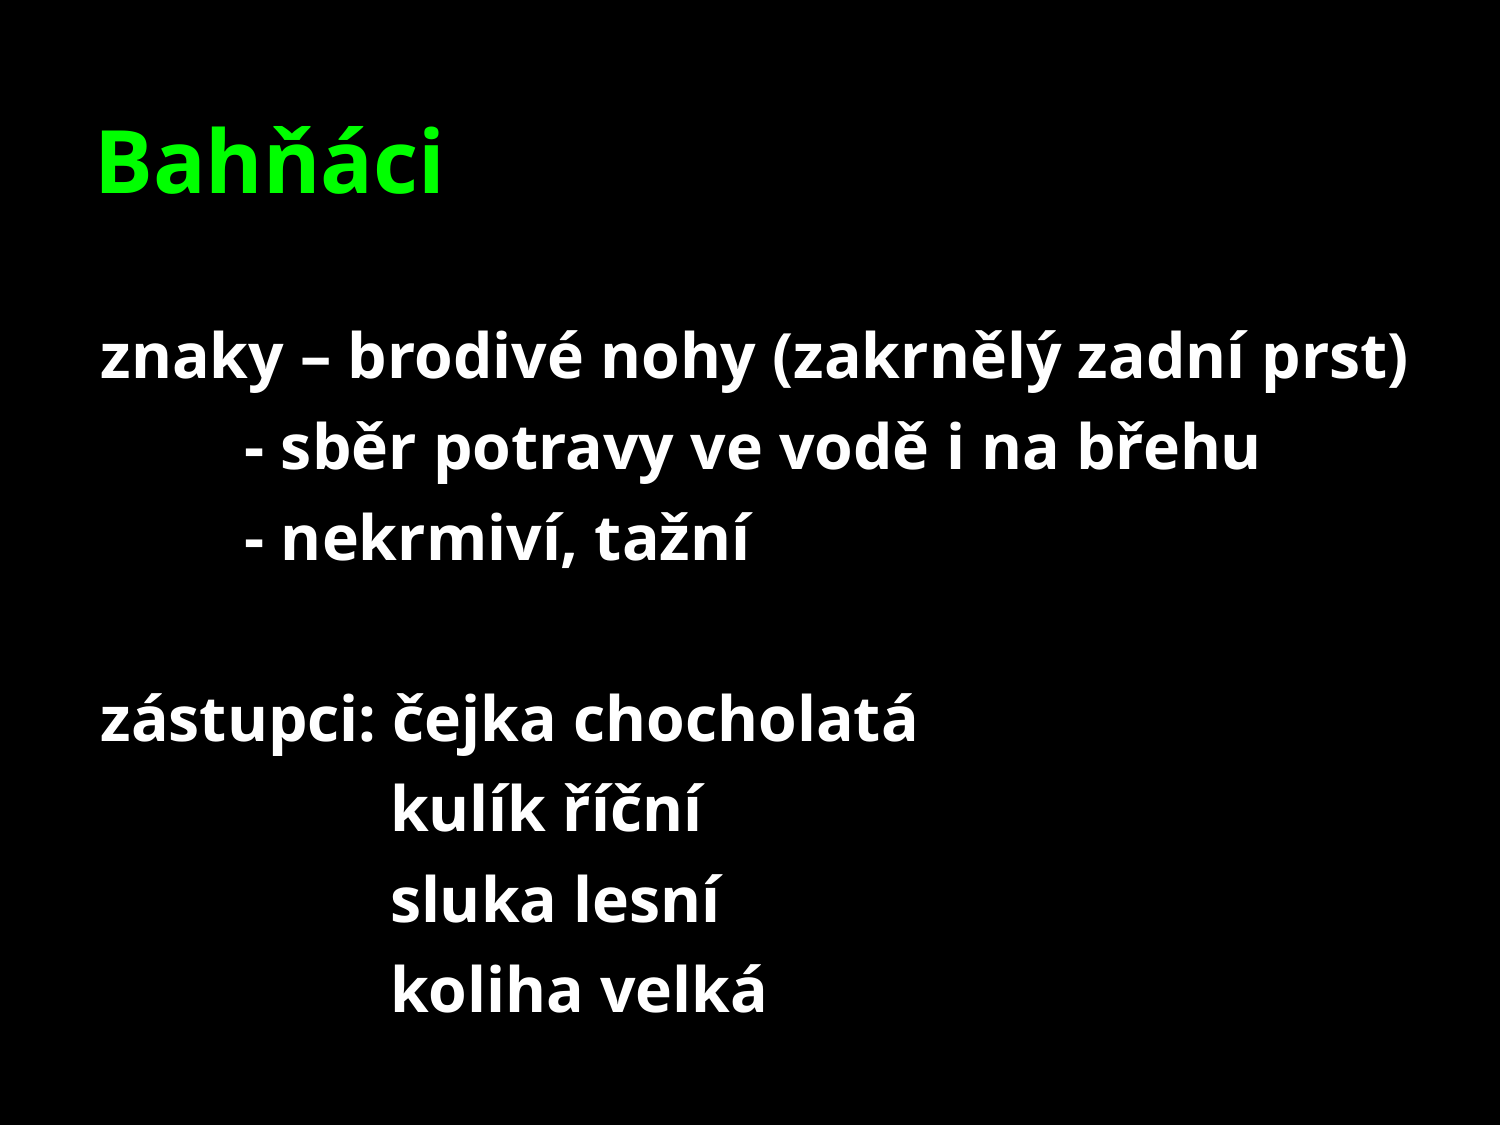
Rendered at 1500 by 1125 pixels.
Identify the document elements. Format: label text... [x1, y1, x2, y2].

title Bahňáci [0, 43, 1426, 274]
list znaky – brodivé nohy (zakrnělý zadní prst) - sběr potravy ve vodě i na břehu - nekrmiví, tažní zástupci: čejka chocholatá kulík říční sluka lesní koliha velká [75, 308, 1500, 1059]
